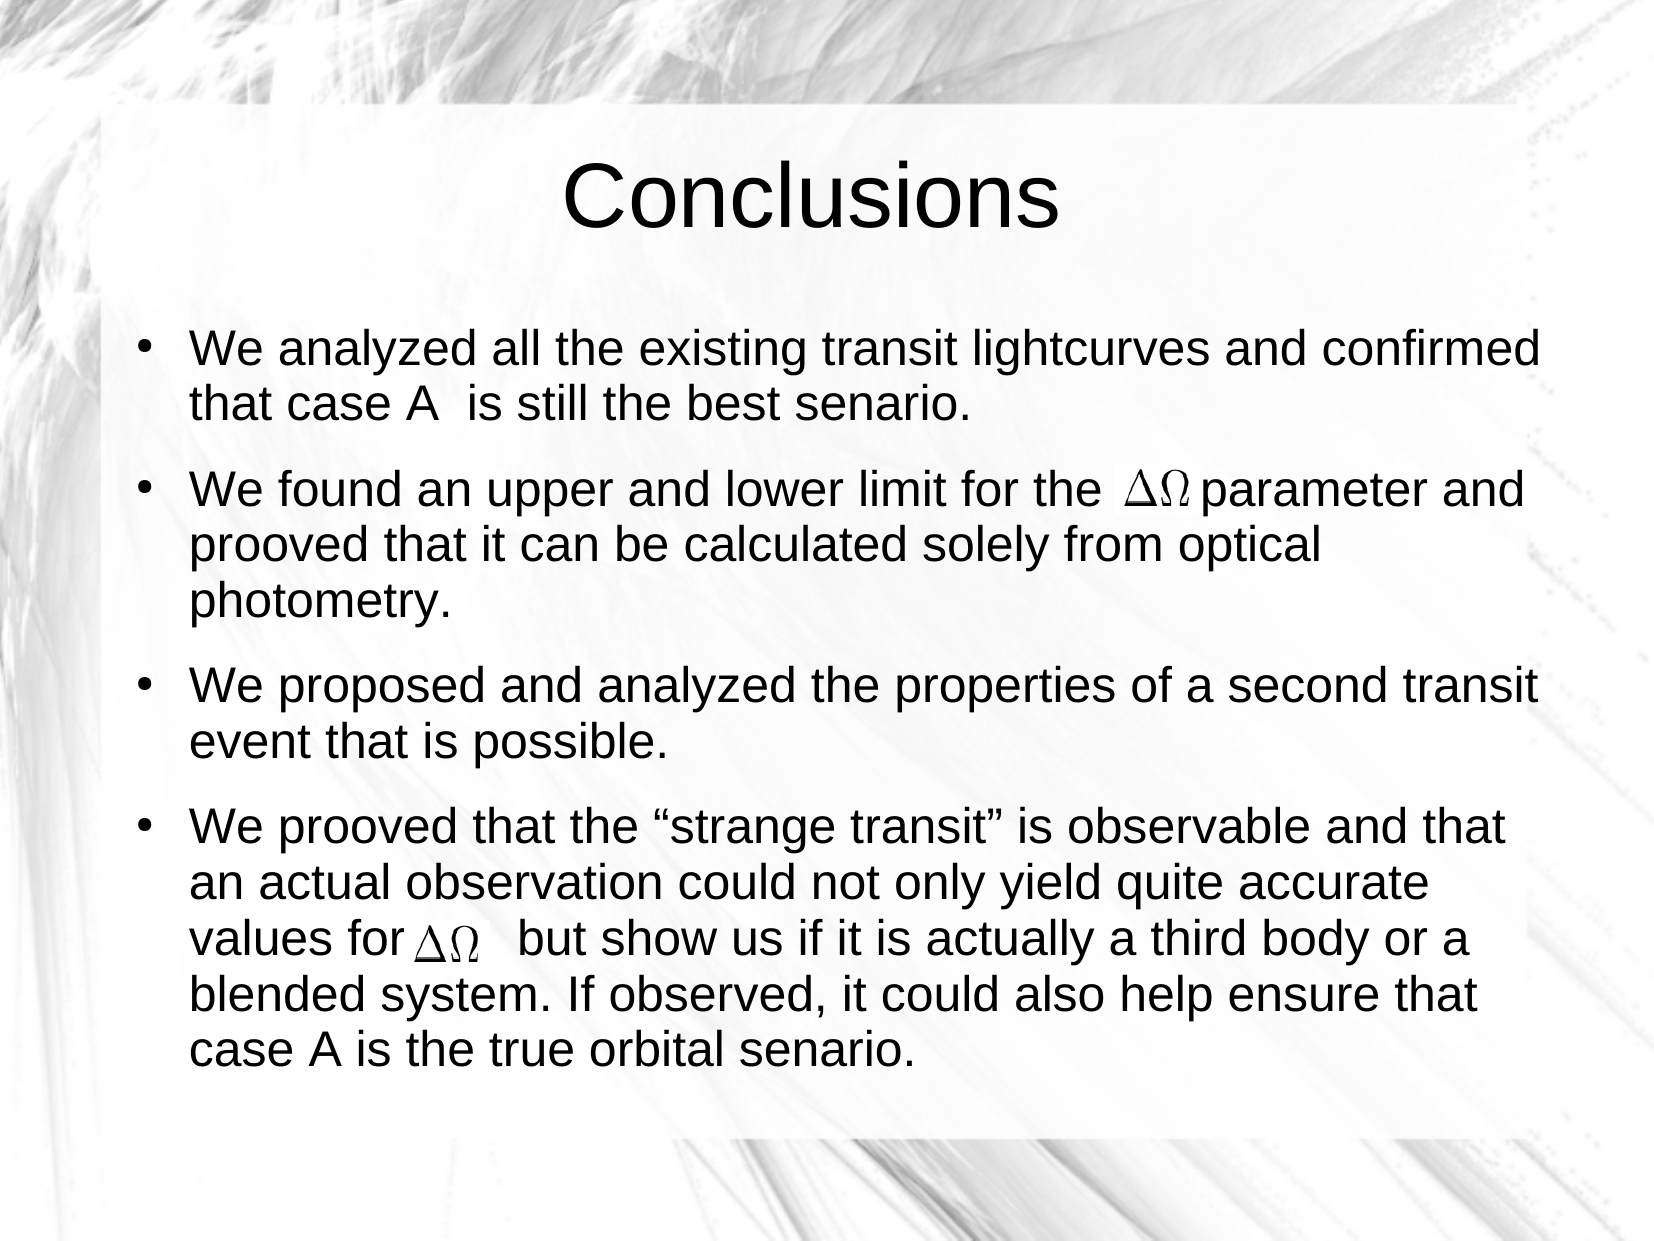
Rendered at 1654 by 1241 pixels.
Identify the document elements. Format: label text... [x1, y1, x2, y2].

title Conclusions [118, 112, 1506, 281]
list We analyzed all the existing transit lightcurves and confirmed that case A is still the best senario. We found an upper and lower limit for the parameter and prooved that it can be calculated solely from optical photometry. We proposed and analyzed the properties of a second transit event that is possible. We prooved that the “strange transit” is observable and that an actual observation could not only yield quite accurate values for but show us if it is actually a third body or a blended system. If observed, it could also help ensure that case A is the true orbital senario. [118, 319, 1571, 1084]
picture [0, 0, 1654, 1241]
